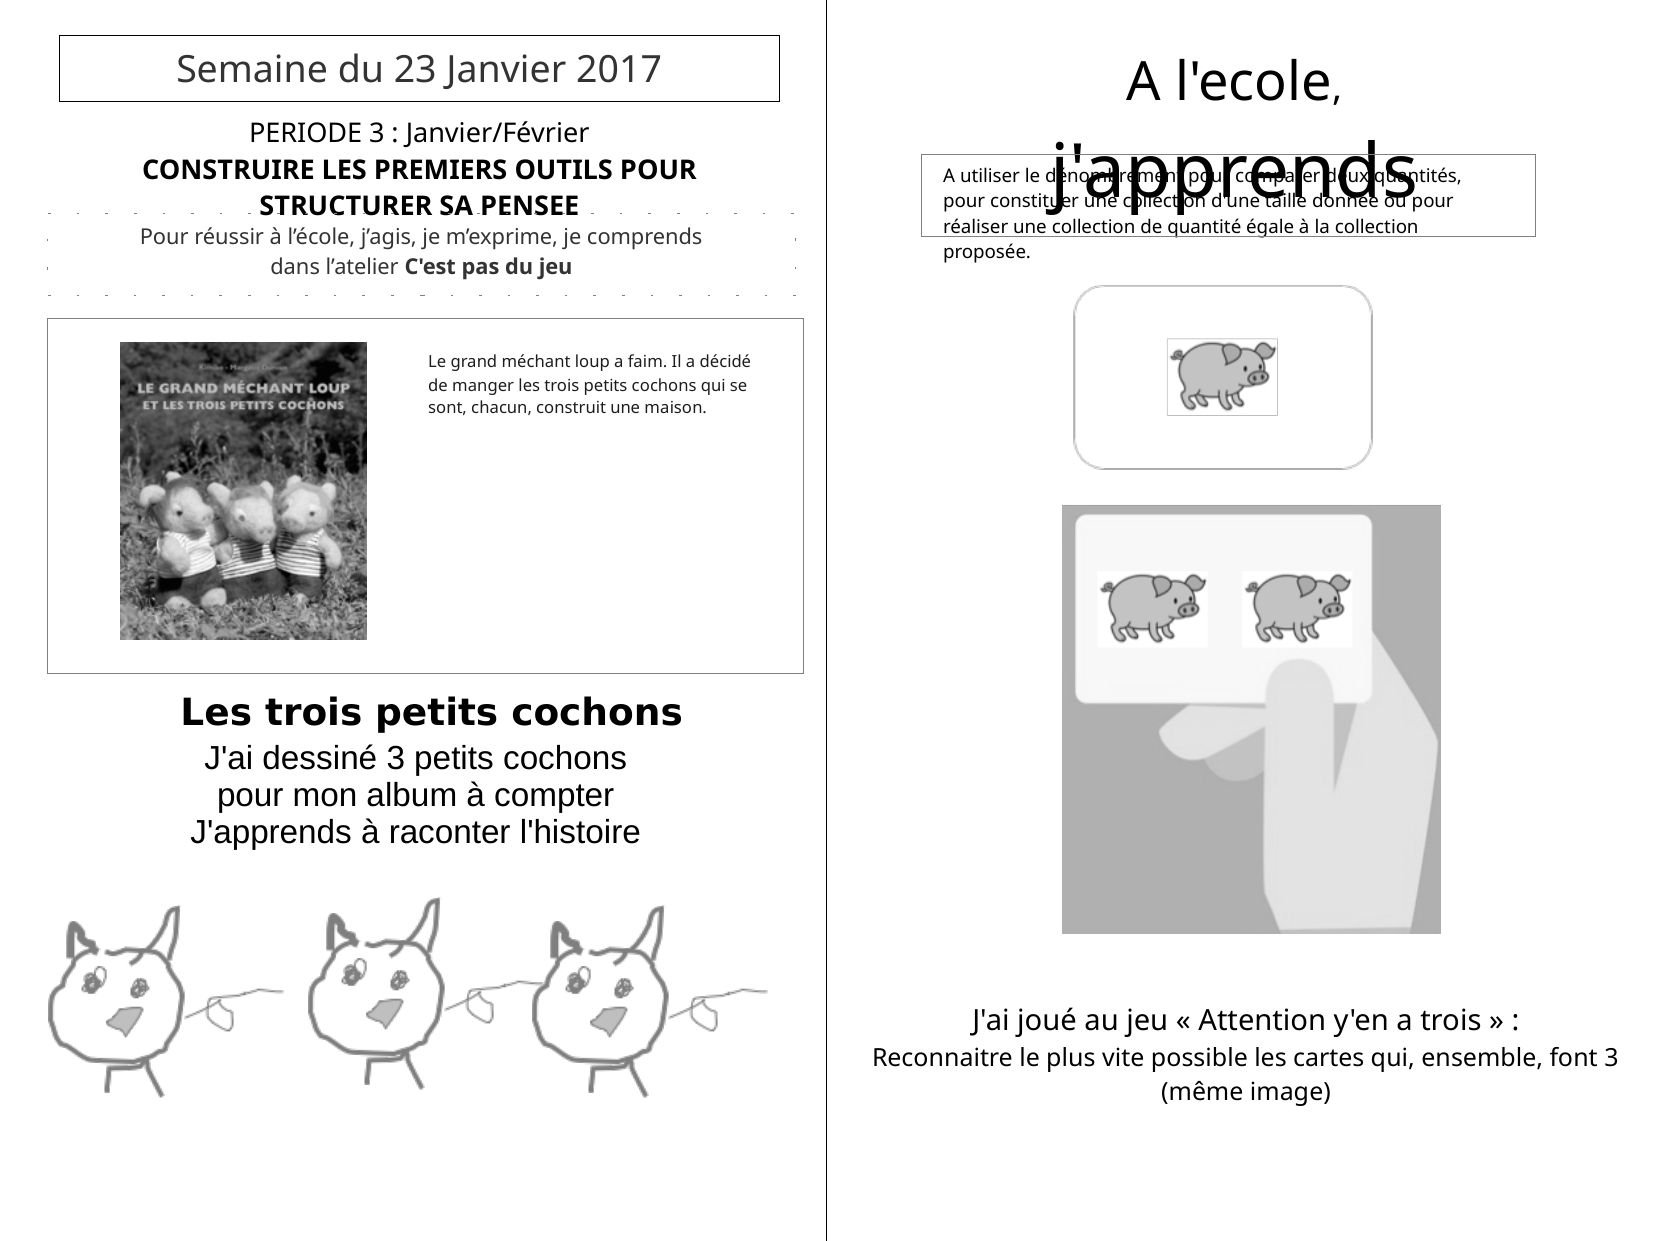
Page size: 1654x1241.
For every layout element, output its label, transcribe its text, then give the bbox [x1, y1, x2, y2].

text_box Les trois petits cochons [47, 639, 817, 804]
picture [307, 897, 768, 1099]
text_box Pour réussir à l’école, j’agis, je m’exprime, je comprends dans l’atelier C'est pas du jeu [47, 213, 796, 296]
text_box J'ai joué au jeu « Attention y'en a trois » : Reconnaitre le plus vite possible les cartes qui, ensemble, font 3 (même image) [850, 992, 1642, 1194]
text_box J'ai dessiné 3 petits cochons pour mon album à compter J'apprends à raconter l'histoire [40, 732, 792, 859]
picture [47, 905, 284, 1099]
text_box PERIODE 3 : Janvier/Février CONSTRUIRE LES PREMIERS OUTILS POUR STRUCTURER SA PENSEE [82, 106, 756, 213]
picture [1062, 285, 1441, 934]
text_box A utiliser le dénombrement pour comparer deux quantités, pour constituer une collection d'une taille donnée ou pour réaliser une collection de quantité égale à la collection proposée. [928, 155, 1519, 236]
text_box Semaine du 23 Janvier 2017 [59, 35, 780, 102]
text_box A l'ecole, j'apprends [933, 35, 1536, 154]
text_box Le grand méchant loup a faim. Il a décidé de manger les trois petits cochons qui se sont, chacun, construit une maison. [413, 342, 780, 639]
text_box A utiliser le dénombrement pour comparer deux quantités, pour constituer une collection d'une taille donnée ou pour réaliser une collection de quantité égale à la collection proposée. [928, 237, 1519, 249]
picture [120, 342, 367, 640]
